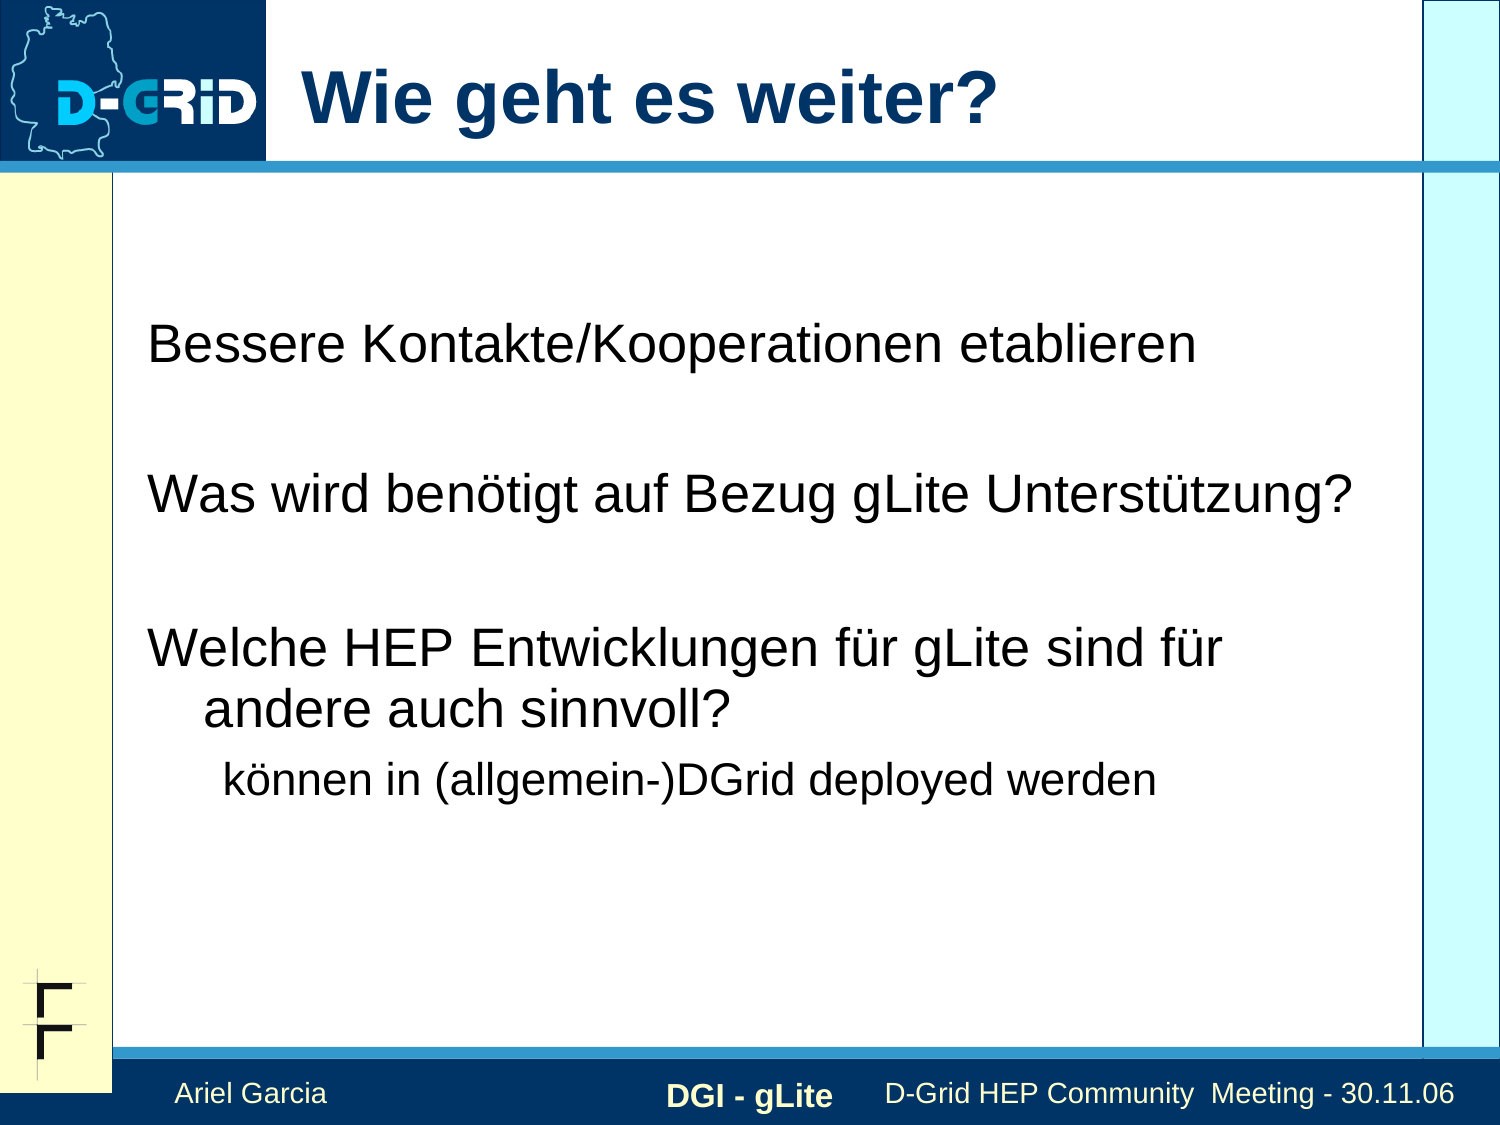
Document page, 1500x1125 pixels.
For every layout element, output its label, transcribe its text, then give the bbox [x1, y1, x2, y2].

title Wie geht es weiter? [301, 0, 1376, 196]
list Bessere Kontakte/Kooperationen etablieren Was wird benötigt auf Bezug gLite Unterstützung? Welche HEP Entwicklungen für gLite sind für andere auch sinnvoll? können in (allgemein-)DGrid deployed werden [147, 317, 1388, 843]
picture [0, 0, 266, 160]
picture [17, 964, 95, 1083]
